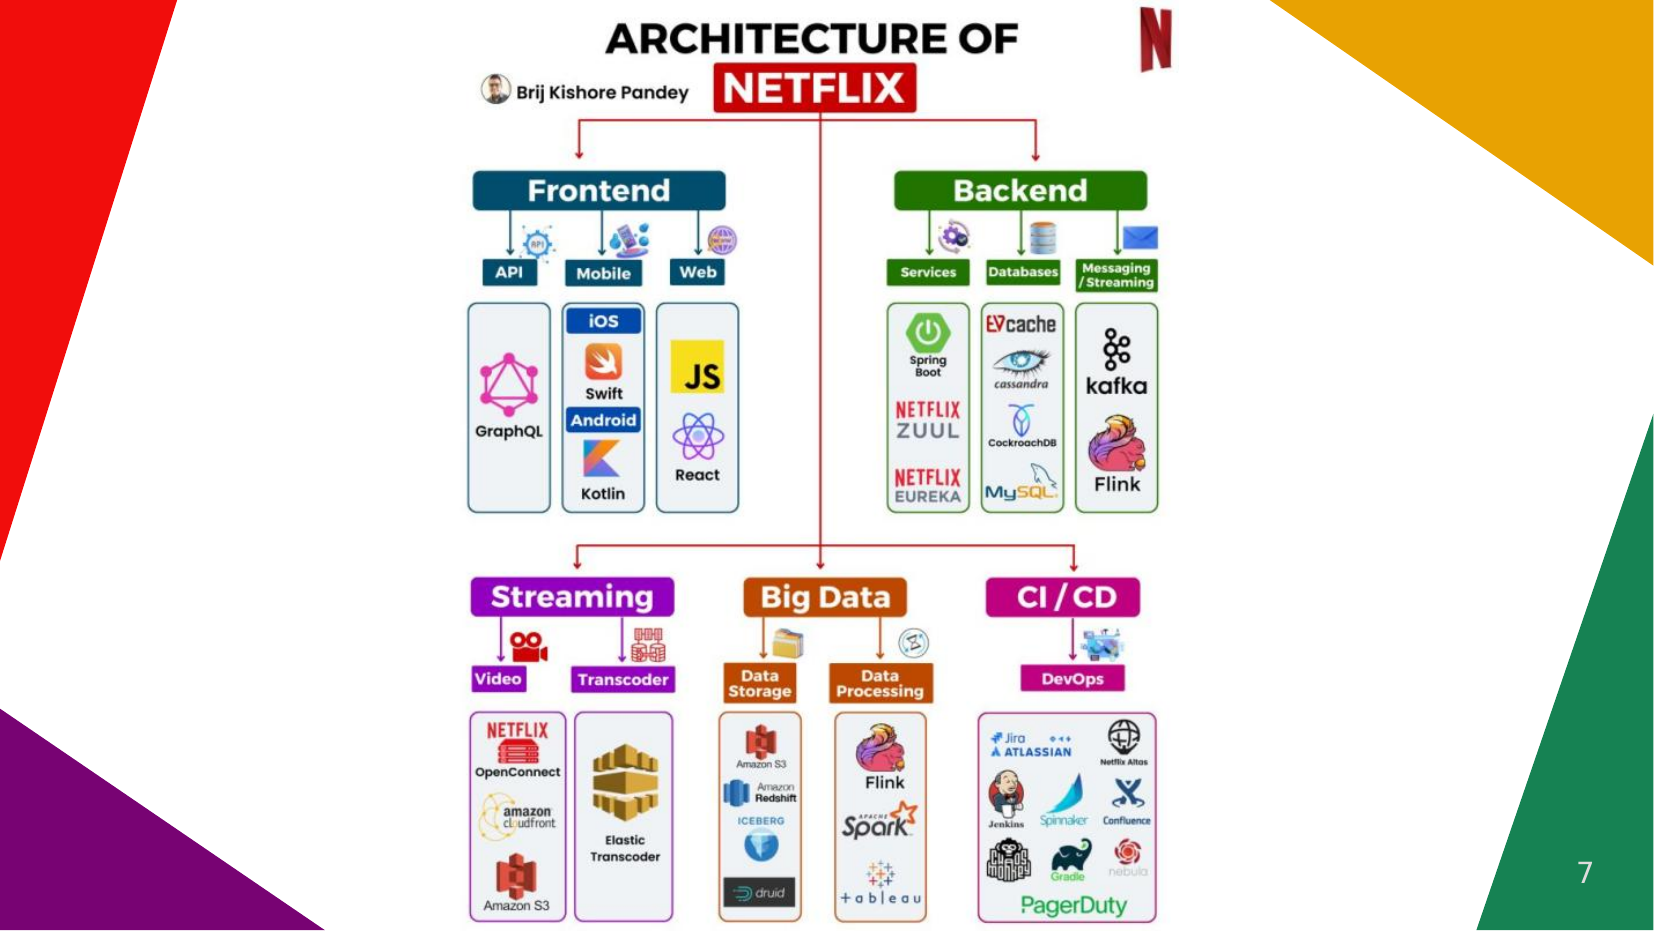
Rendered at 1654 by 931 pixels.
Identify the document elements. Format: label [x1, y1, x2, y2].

picture [448, 0, 1179, 931]
